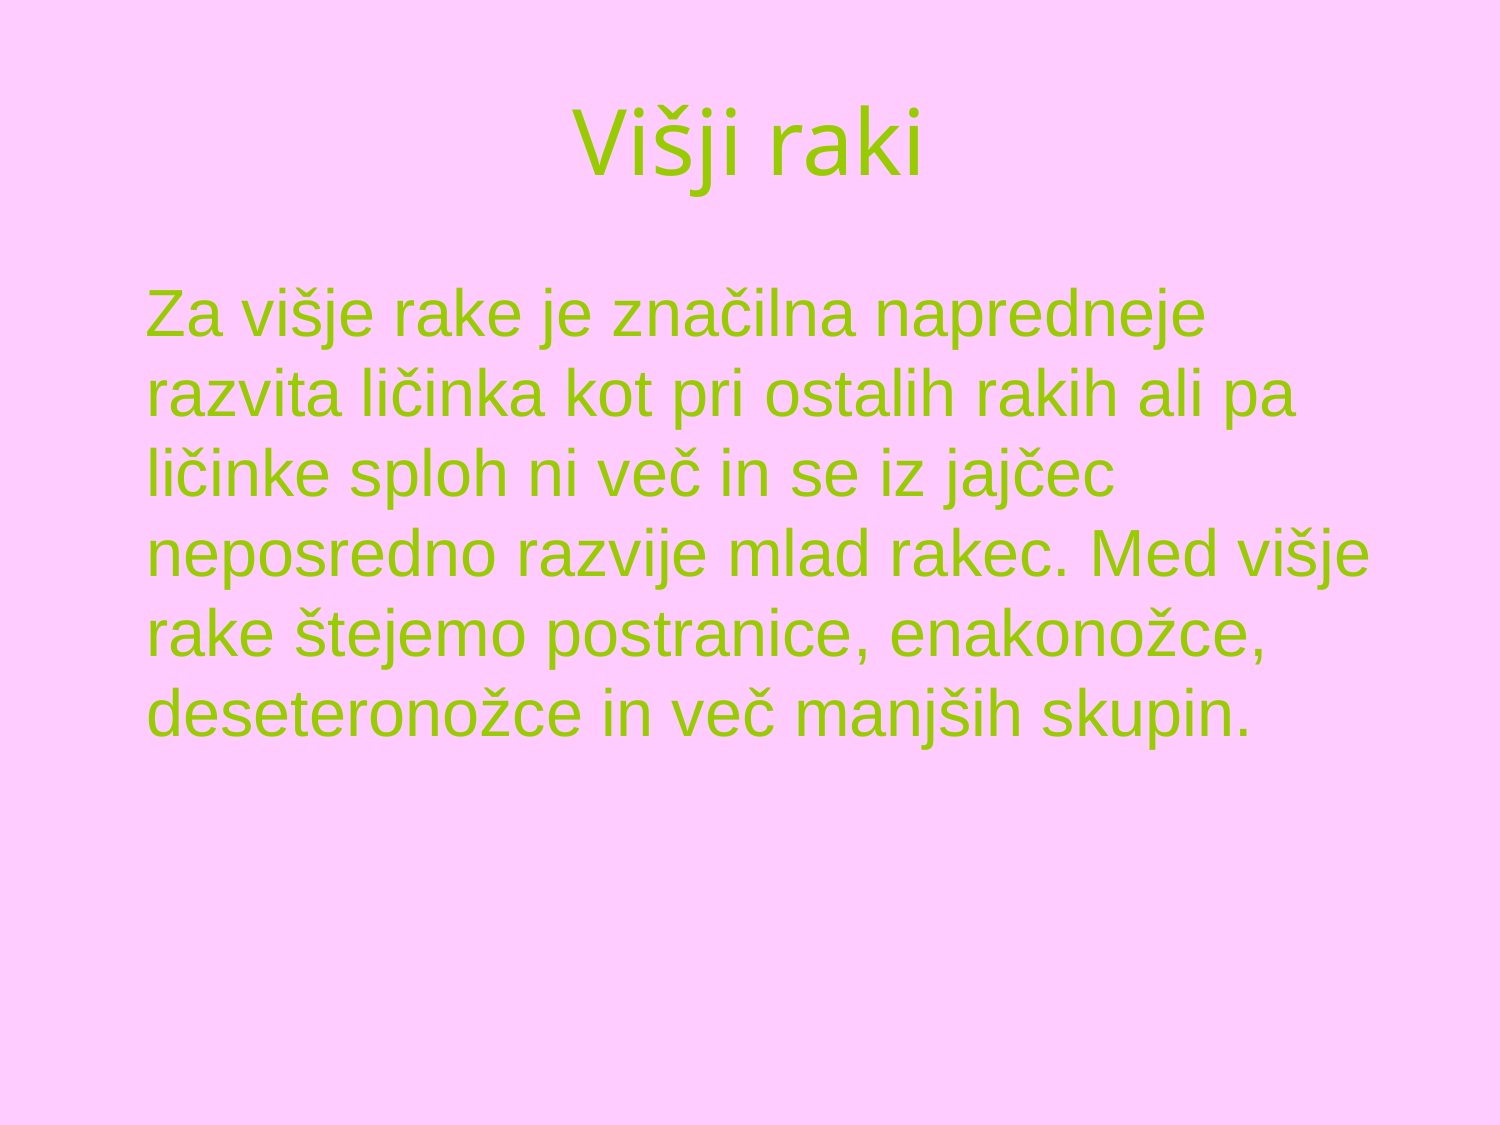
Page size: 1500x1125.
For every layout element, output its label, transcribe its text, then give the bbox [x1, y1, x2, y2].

title Višji raki [75, 45, 1425, 233]
list Za višje rake je značilna napredneje razvita ličinka kot pri ostalih rakih ali pa ličinke sploh ni več in se iz jajčec neposredno razvije mlad rakec. Med višje rake štejemo postranice, enakonožce, deseteronožce in več manjših skupin. [75, 262, 1425, 1005]
